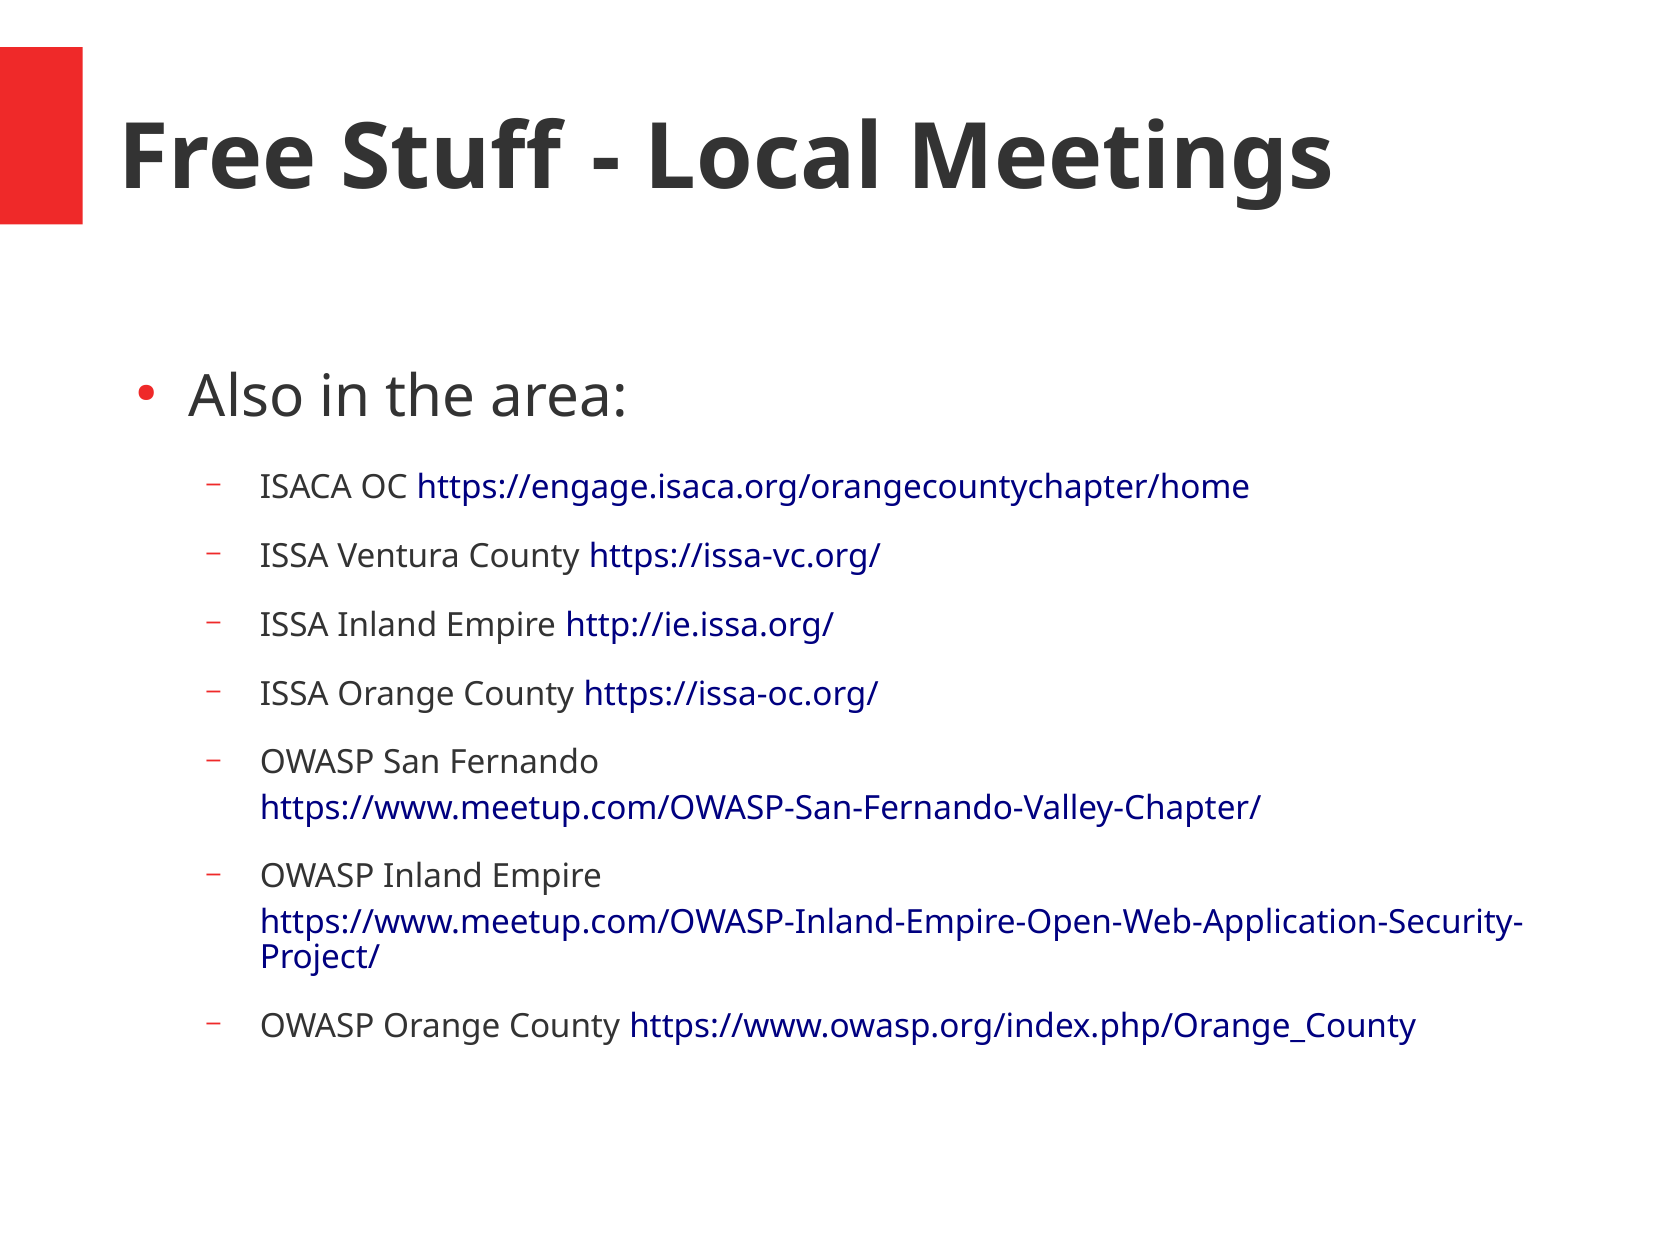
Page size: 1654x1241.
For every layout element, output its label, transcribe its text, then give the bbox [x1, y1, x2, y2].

list Also in the area: ISACA OC https://engage.isaca.org/orangecountychapter/home ISSA Ventura County https://issa-vc.org/ ISSA Inland Empire http://ie.issa.org/ ISSA Orange County https://issa-oc.org/ OWASP San Fernando https://www.meetup.com/OWASP-San-Fernando-Valley-Chapter/ OWASP Inland Empire https://www.meetup.com/OWASP-Inland-Empire-Open-Web-Application-Security-Project/ OWASP Orange County https://www.owasp.org/index.php/Orange_County [118, 354, 1536, 1074]
title Free Stuff - Local Meetings [118, 49, 1571, 257]
